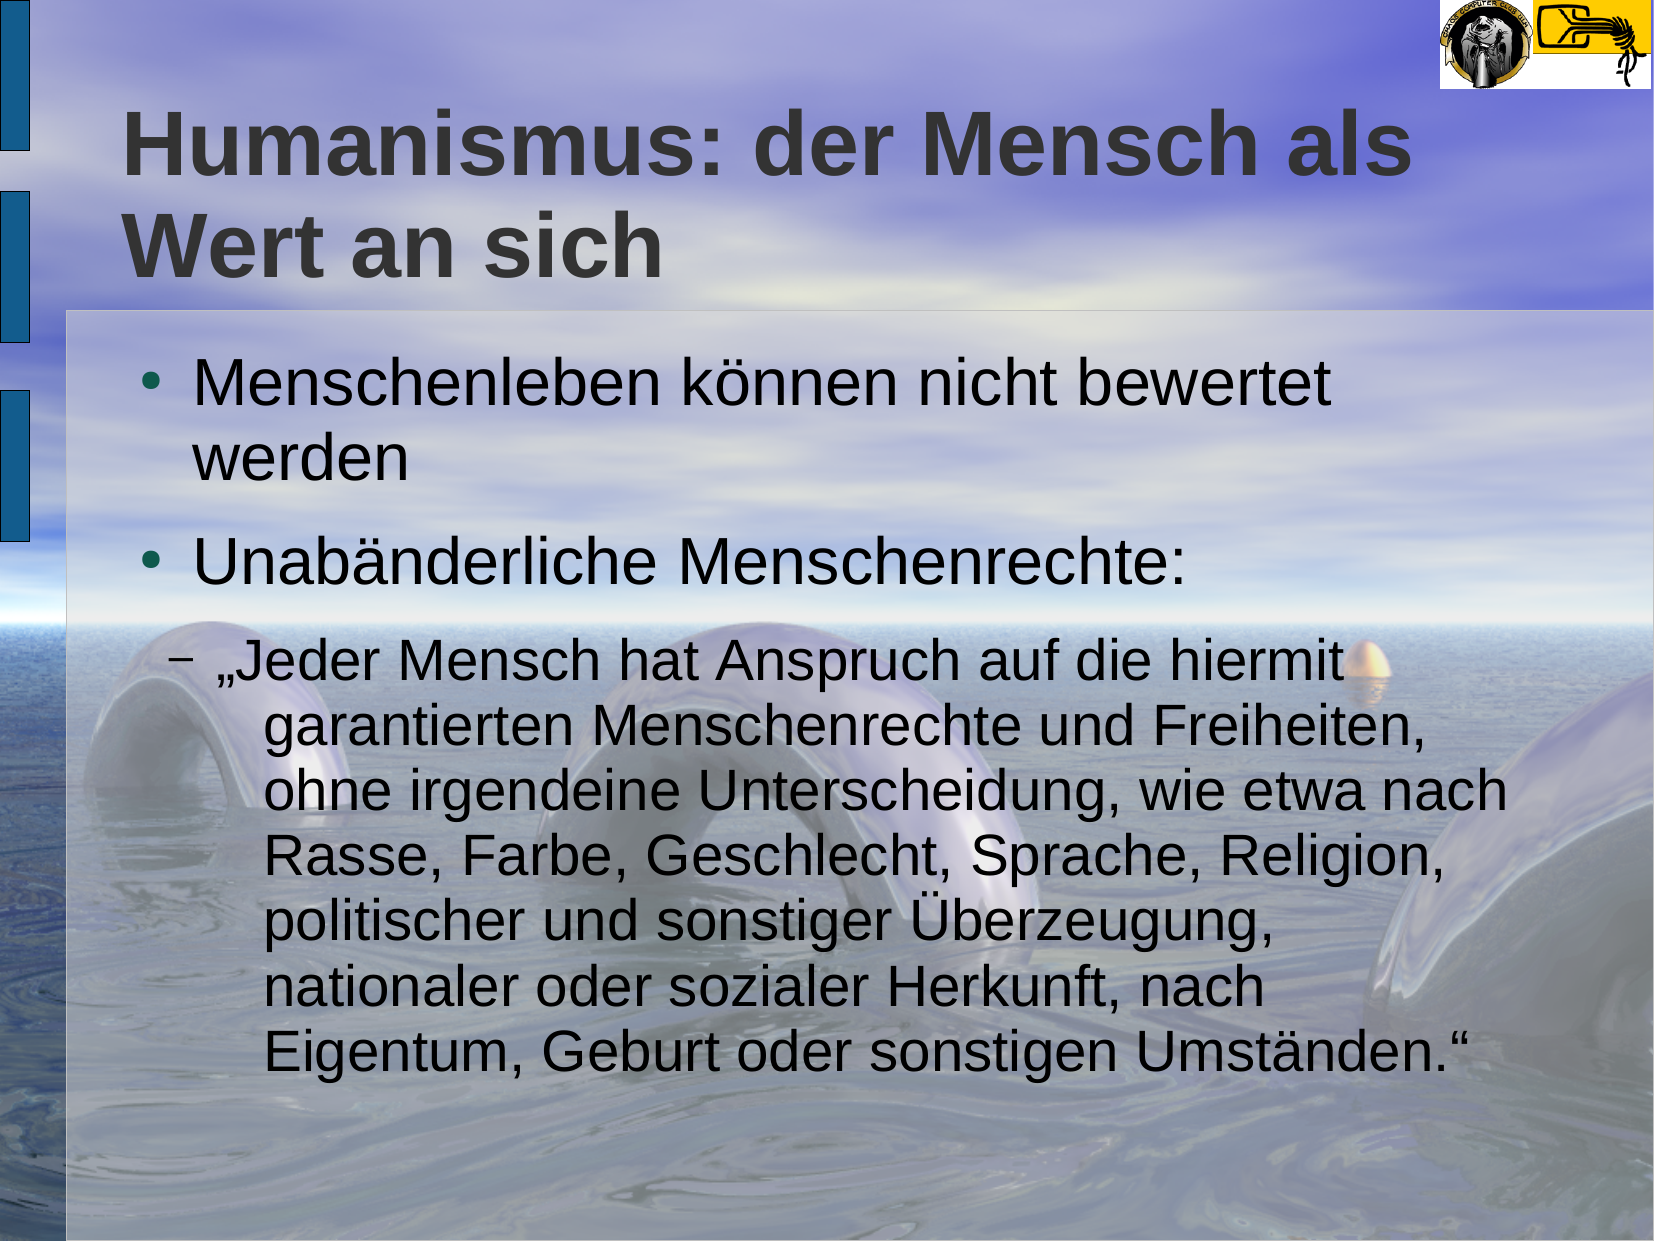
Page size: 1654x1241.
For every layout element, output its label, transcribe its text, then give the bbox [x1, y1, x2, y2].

title Humanismus: der Mensch als Wert an sich [121, 92, 1534, 298]
picture [0, 0, 1654, 1241]
list Menschenleben können nicht bewertet werden Unabänderliche Menschenrechte: „Jeder Mensch hat Anspruch auf die hiermit garantierten Menschenrechte und Freiheiten, ohne irgendeine Unterscheidung, wie etwa nach Rasse, Farbe, Geschlecht, Sprache, Religion, politischer und sonstiger Überzeugung, nationaler oder sozialer Herkunft, nach Eigentum, Geburt oder sonstigen Umständen.“ [121, 344, 1534, 1112]
